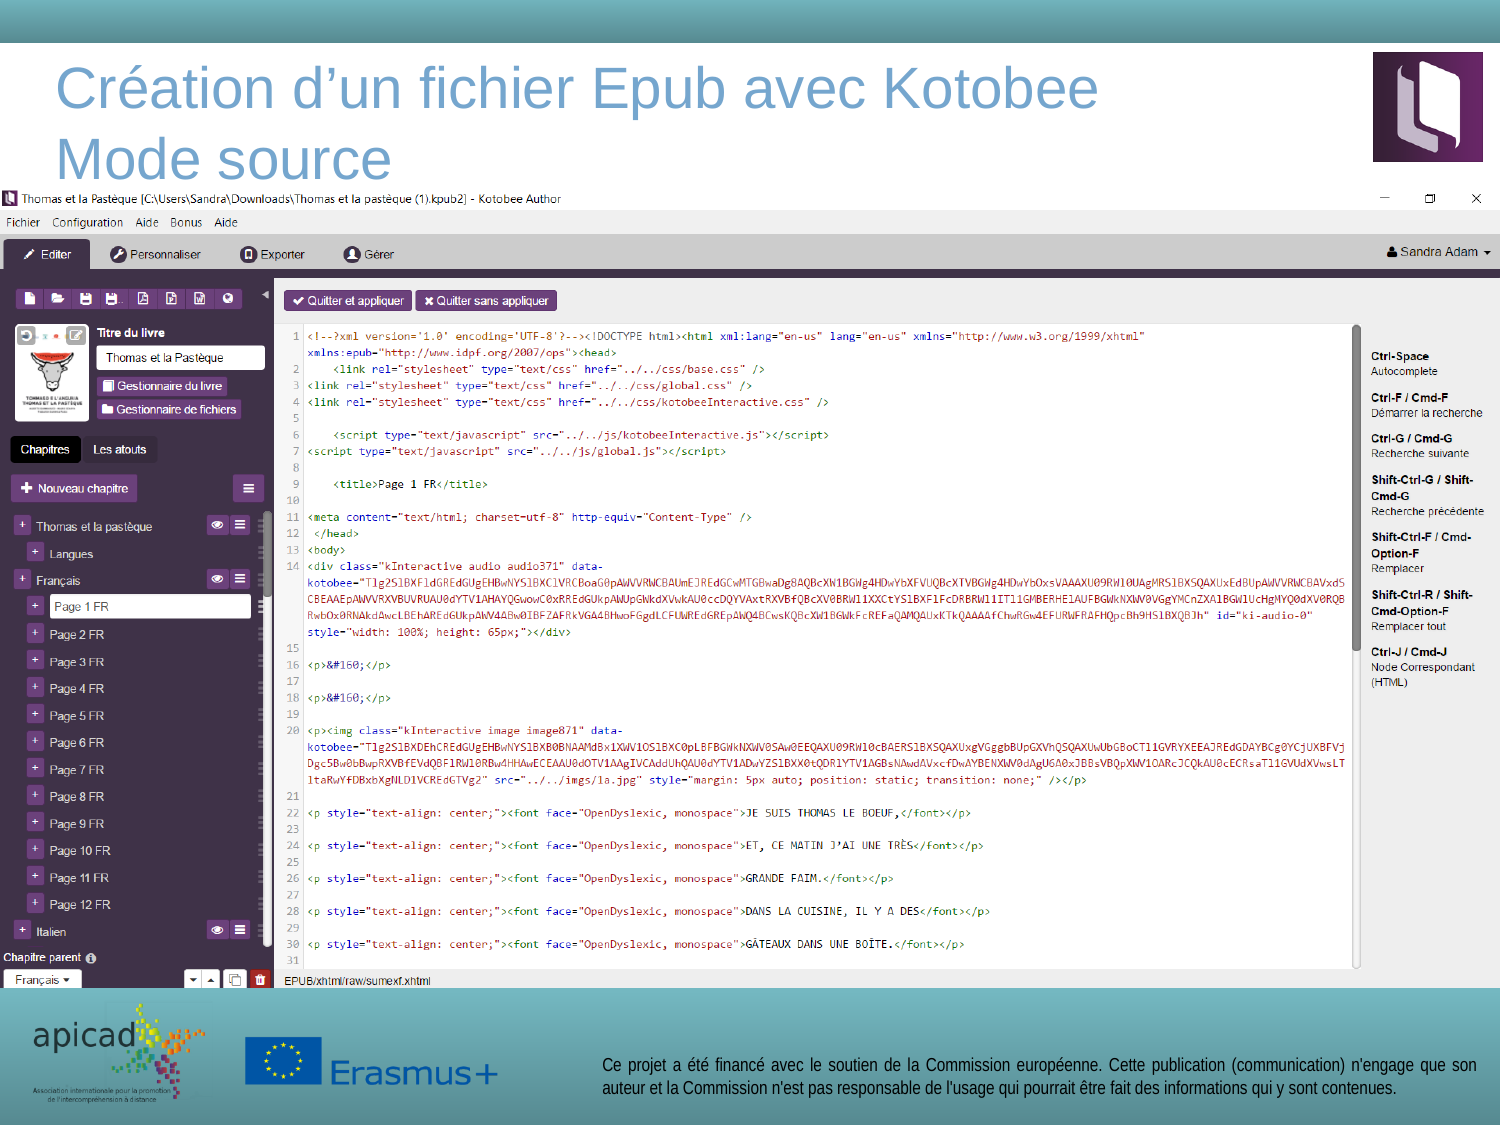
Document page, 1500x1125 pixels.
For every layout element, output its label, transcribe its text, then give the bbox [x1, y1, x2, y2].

text_box [0, 988, 1500, 1125]
text_box Création d’un fichier Epub avec Kotobee [41, 42, 1353, 113]
picture [1373, 52, 1483, 162]
text_box Ce projet a été financé avec le soutien de la Commission européenne. Cette publication (communication) n'engage que son auteur et la Commission n'est pas responsable de l'usage qui pourrait être fait des informations qui y sont contenues. [596, 1046, 1483, 1105]
text_box [0, 0, 1500, 43]
picture [230, 1023, 512, 1098]
picture [29, 999, 213, 1108]
picture [0, 187, 1500, 988]
text_box Mode source [41, 113, 1353, 200]
